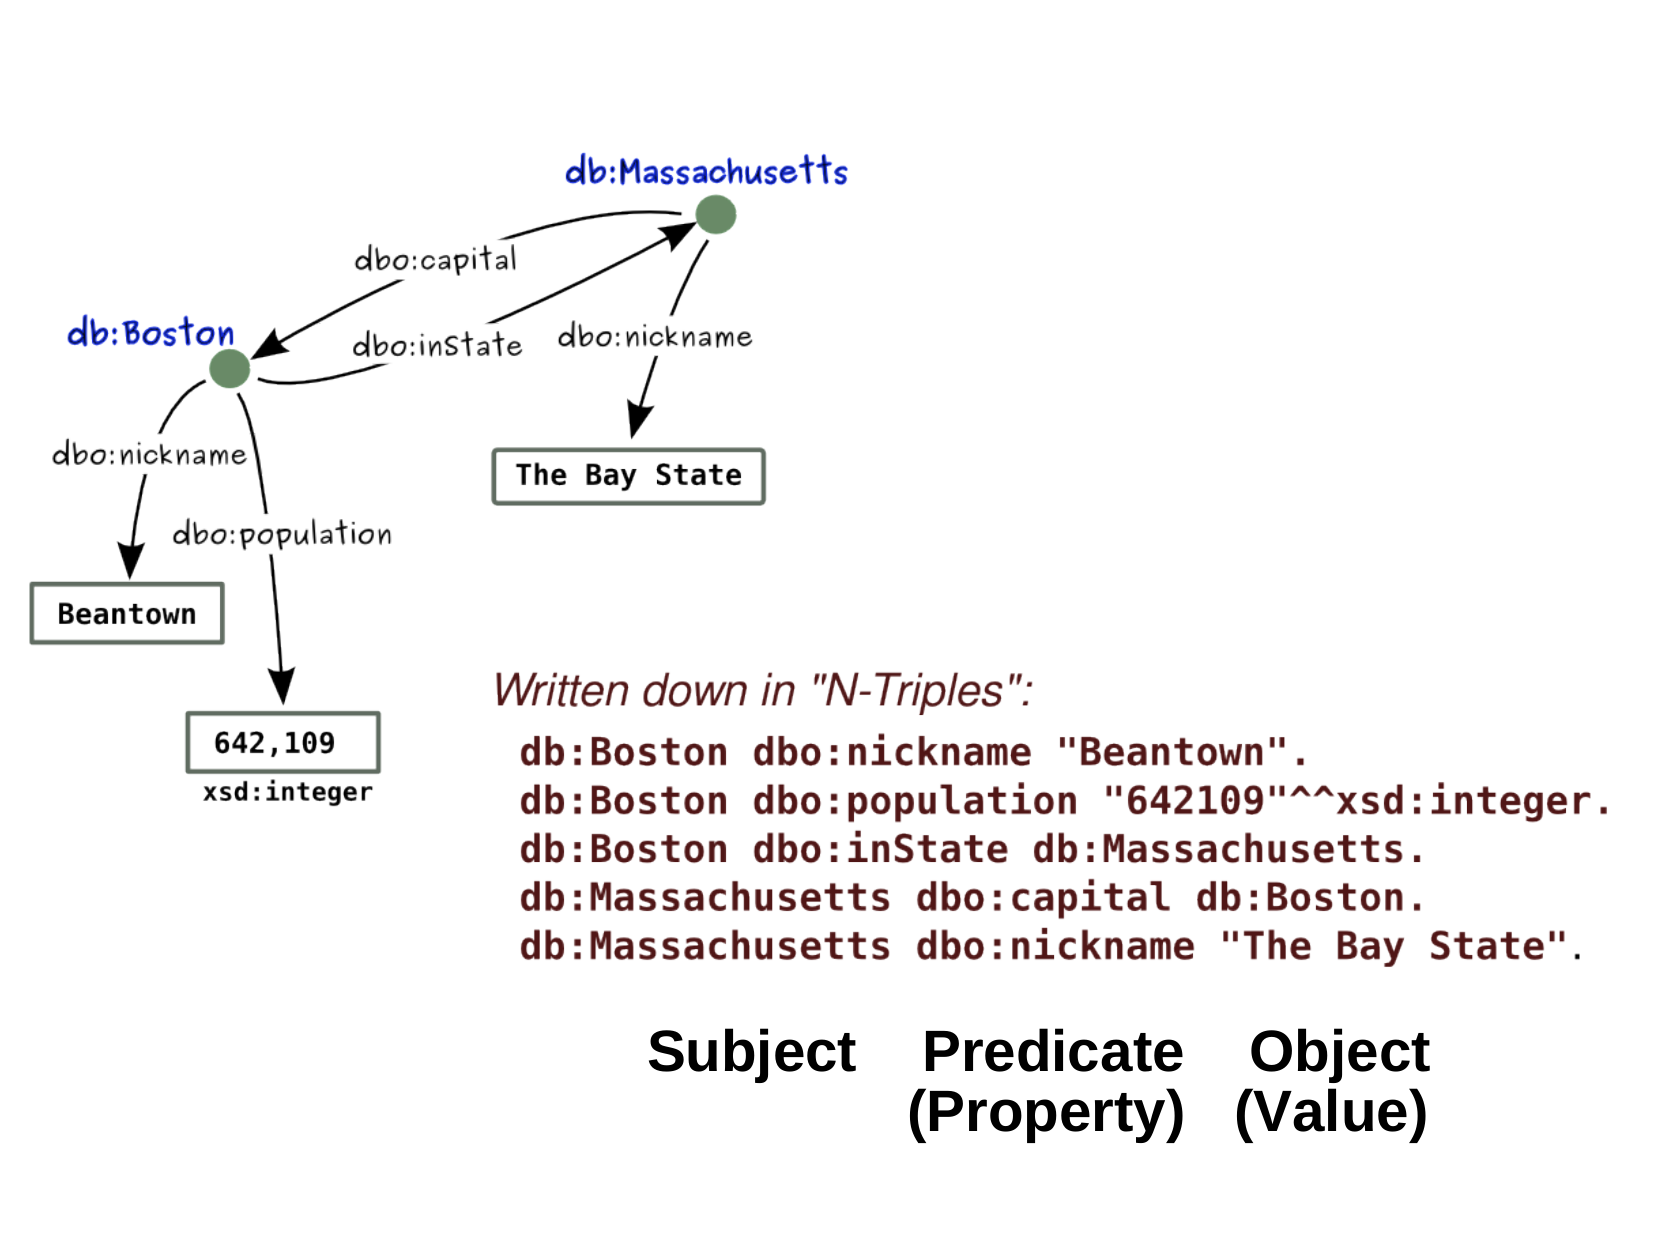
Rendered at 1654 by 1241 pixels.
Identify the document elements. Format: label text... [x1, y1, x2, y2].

picture [9, 0, 1654, 1219]
text_box Subject Predicate Object (Property) (Value) [632, 1015, 1447, 1152]
